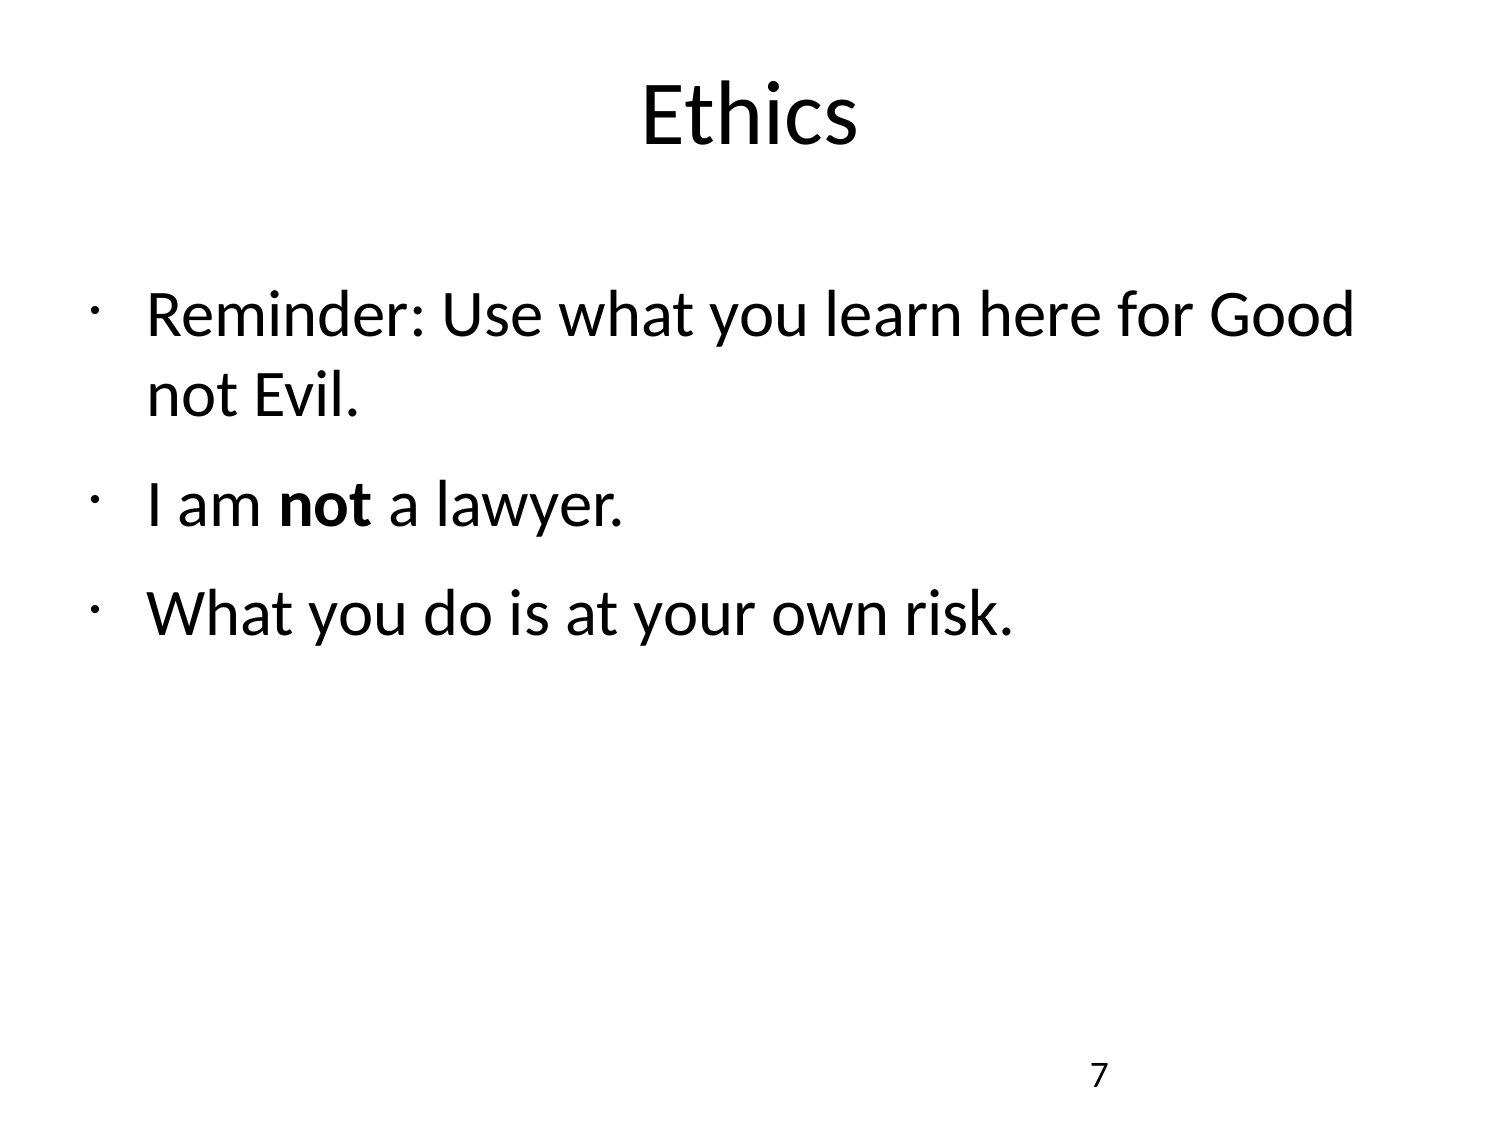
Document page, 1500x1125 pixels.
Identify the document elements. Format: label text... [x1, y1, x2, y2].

title Ethics [75, 45, 1425, 233]
slide_number <number> [1074, 1042, 1425, 1103]
list Reminder: Use what you learn here for Good not Evil. I am not a lawyer. What you do is at your own risk. [75, 262, 1425, 1005]
